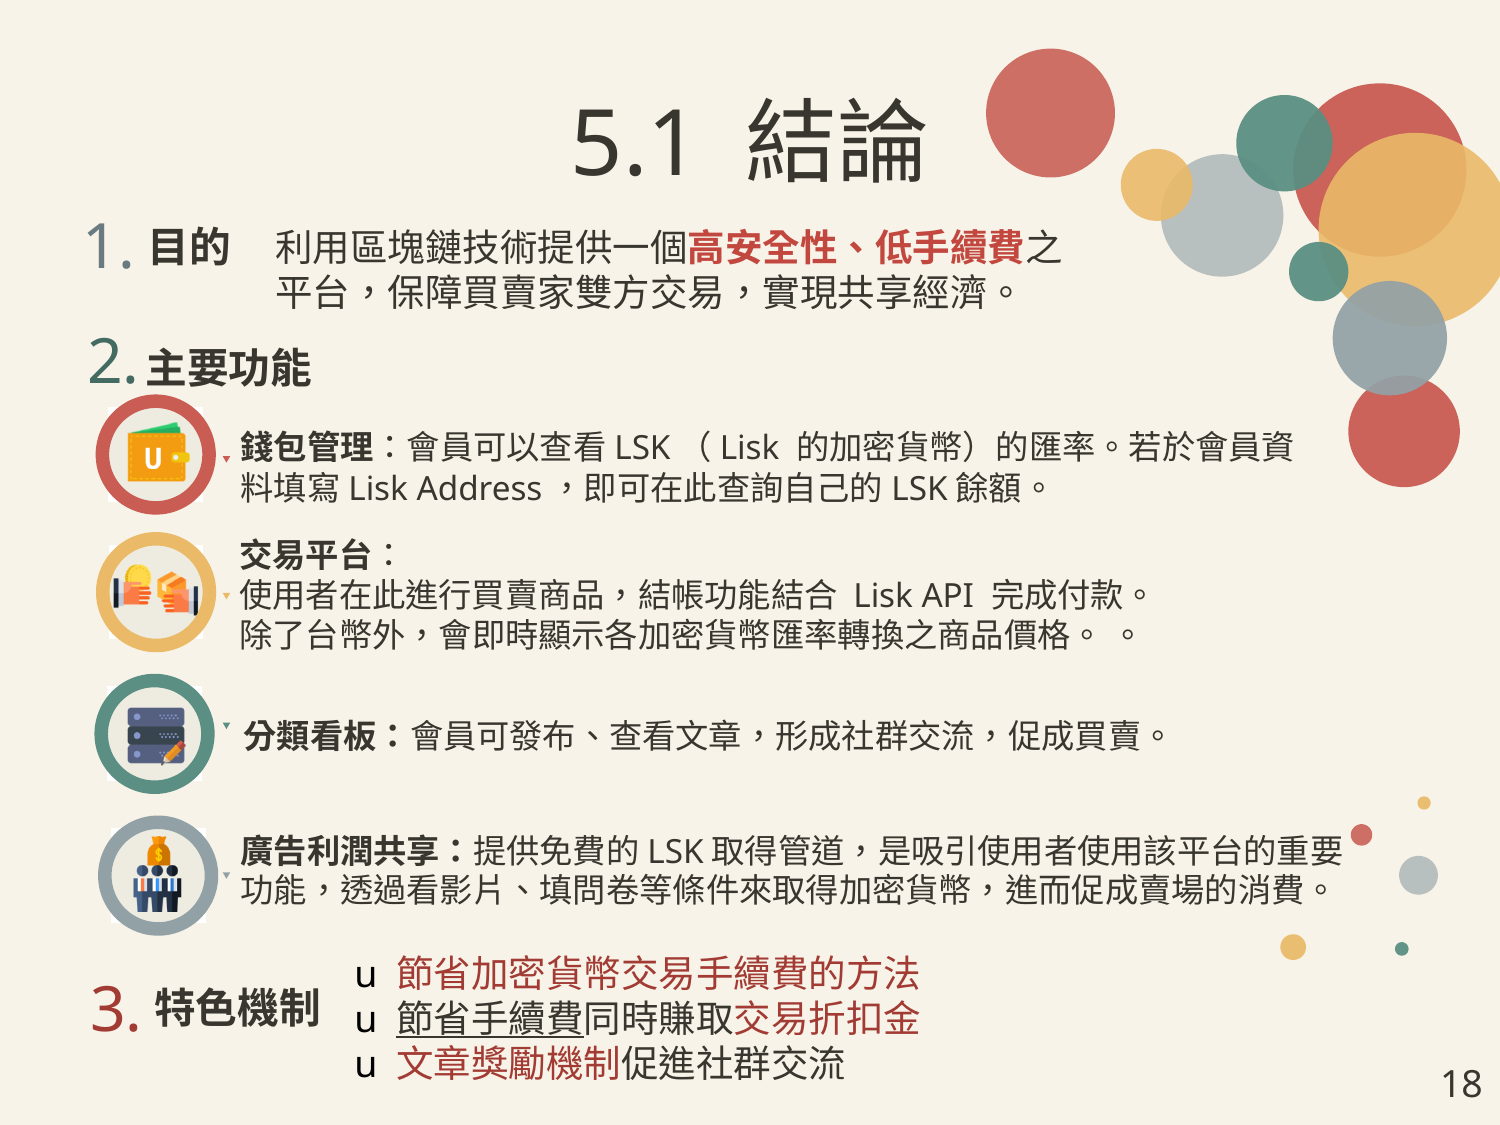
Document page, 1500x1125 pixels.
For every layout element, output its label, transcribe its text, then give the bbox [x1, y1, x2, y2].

text_box 目的 [133, 233, 246, 278]
text_box [222, 592, 231, 600]
picture [194, 687, 202, 695]
text_box 特色機制 [139, 975, 339, 1040]
text_box [1280, 934, 1307, 960]
text_box 交易平台： 使用者在此進行買賣商品，結帳功能結合 Lisk API 完成付款。除了台幣外，會即時顯示各加密貨幣匯率轉換之商品價格。 。 [224, 527, 1148, 662]
text_box [1399, 855, 1438, 895]
picture [109, 631, 118, 640]
picture [108, 407, 117, 416]
text_box 節省加密貨幣交易手續費的方法 節省手續費同時賺取交易折扣金 文章獎勵機制促進社群交流 [339, 943, 1046, 1093]
text_box [1417, 796, 1431, 810]
picture [111, 828, 120, 837]
text_box [222, 872, 231, 879]
picture [194, 407, 203, 416]
picture [197, 828, 206, 838]
picture [194, 631, 203, 640]
text_box 分類看板：會員可發布、查看文章，形成社群交流，促成買賣。 [229, 708, 1244, 763]
text_box 目的 [158, 243, 177, 248]
picture [109, 688, 201, 780]
text_box 2. [72, 313, 171, 403]
picture [108, 493, 117, 502]
text_box [222, 722, 231, 730]
text_box 3. [75, 962, 158, 1052]
text_box [1395, 942, 1409, 956]
text_box 目的 [197, 249, 203, 257]
picture [107, 687, 115, 695]
text_box 目的 [158, 253, 177, 258]
title 5.1 結論 [75, 45, 1426, 233]
picture [107, 772, 116, 781]
text_box [1163, 233, 1281, 277]
picture [194, 493, 203, 502]
picture [195, 545, 203, 553]
text_box 利用區塊鏈技術提供一個高安全性、低手續費之平台，保障買賣家雙方交易，實現共享經濟。 [260, 217, 1102, 322]
picture [109, 545, 117, 553]
picture [194, 772, 202, 781]
text_box 主要功能 [130, 335, 337, 400]
text_box 目的 [158, 234, 177, 238]
picture [110, 546, 202, 638]
text_box [222, 456, 231, 463]
picture [112, 830, 204, 922]
text_box 錢包管理：會員可以查看LSK（Lisk 的加密貨幣）的匯率。若於會員資料填寫Lisk Address，即可在此查詢自己的LSK餘額。 [226, 419, 1318, 514]
text_box 18 [1425, 1052, 1500, 1113]
picture [110, 408, 202, 501]
text_box 廣告利潤共享：提供免費的LSK取得管道，是吸引使用者使用該平台的重要功能，透過看影片、填問卷等條件來取得加密貨幣，進而促成賣場的消費。 [226, 822, 1371, 917]
text_box 1. [68, 198, 151, 288]
picture [111, 915, 120, 923]
picture [197, 914, 206, 923]
text_box [1289, 96, 1500, 488]
